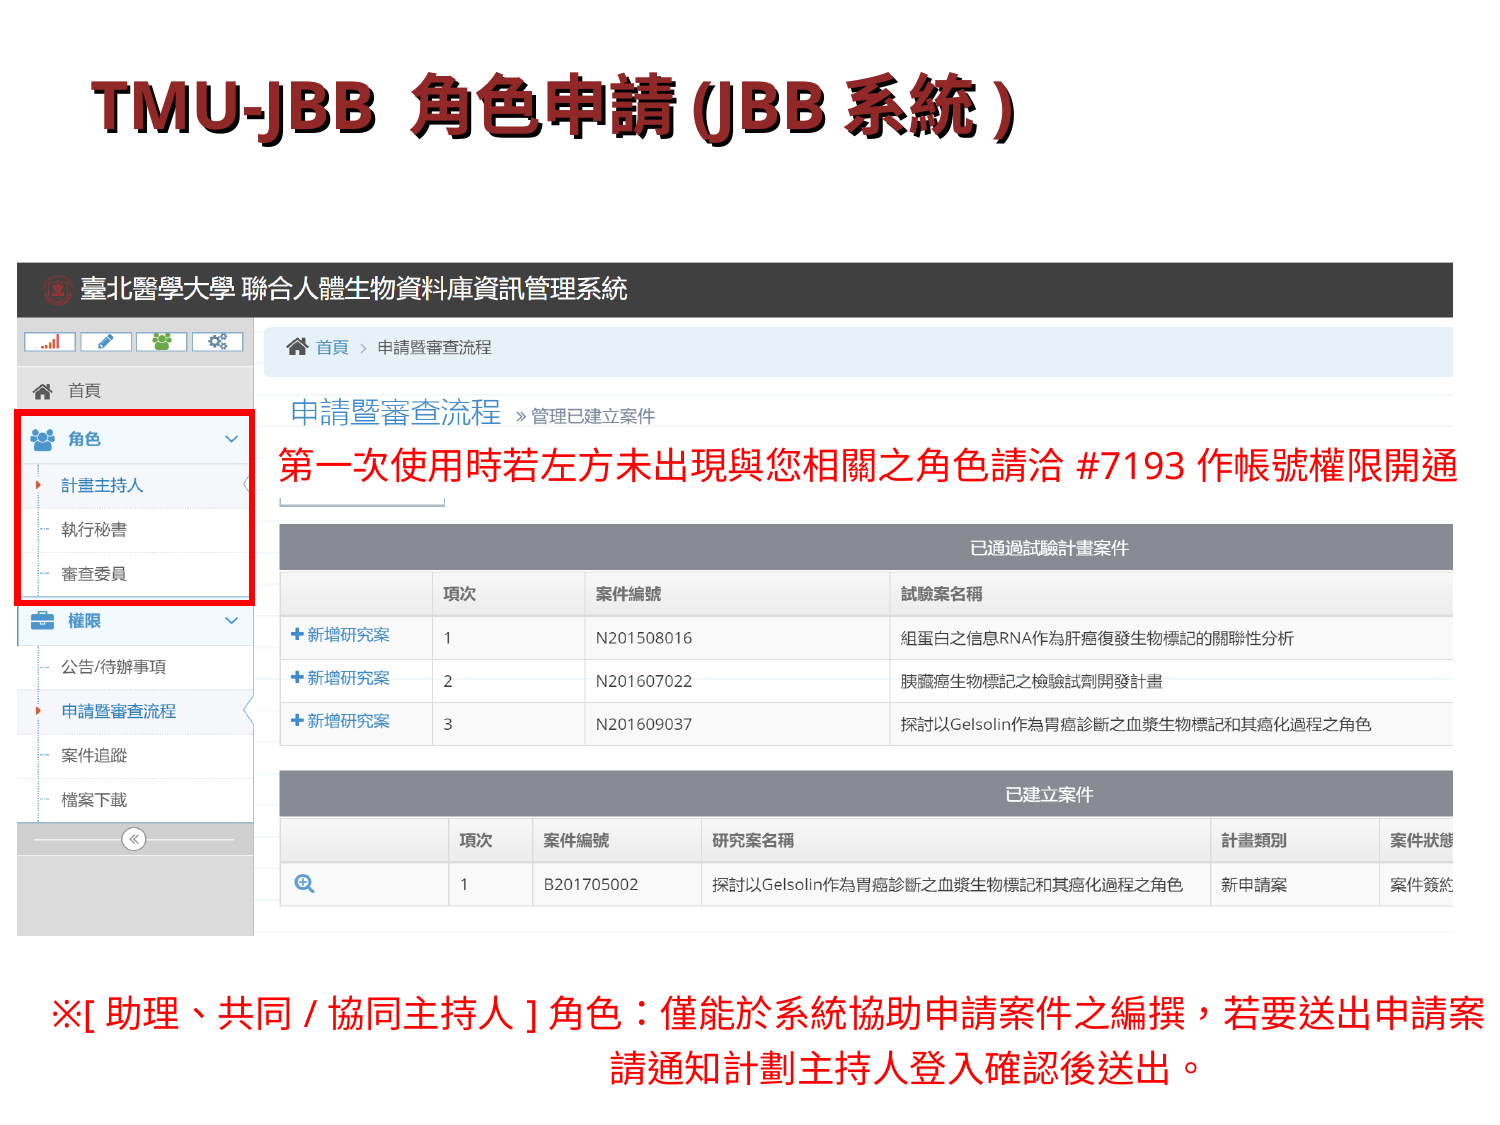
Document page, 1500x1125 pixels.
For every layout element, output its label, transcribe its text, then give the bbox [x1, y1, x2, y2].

title TMU-JBB 角色申請(JBB系統) [75, 45, 1426, 161]
text_box ※[助理、共同/協同主持人]角色：僅能於系統協助申請案件之編撰，若要送出申請案， 請通知計劃主持人登入確認後送出。 [36, 976, 1500, 1123]
picture [21, 416, 249, 600]
picture [17, 262, 1453, 936]
text_box 第一次使用時若左方未出現與您相關之角色請洽#7193作帳號權限開通 [262, 428, 1472, 489]
